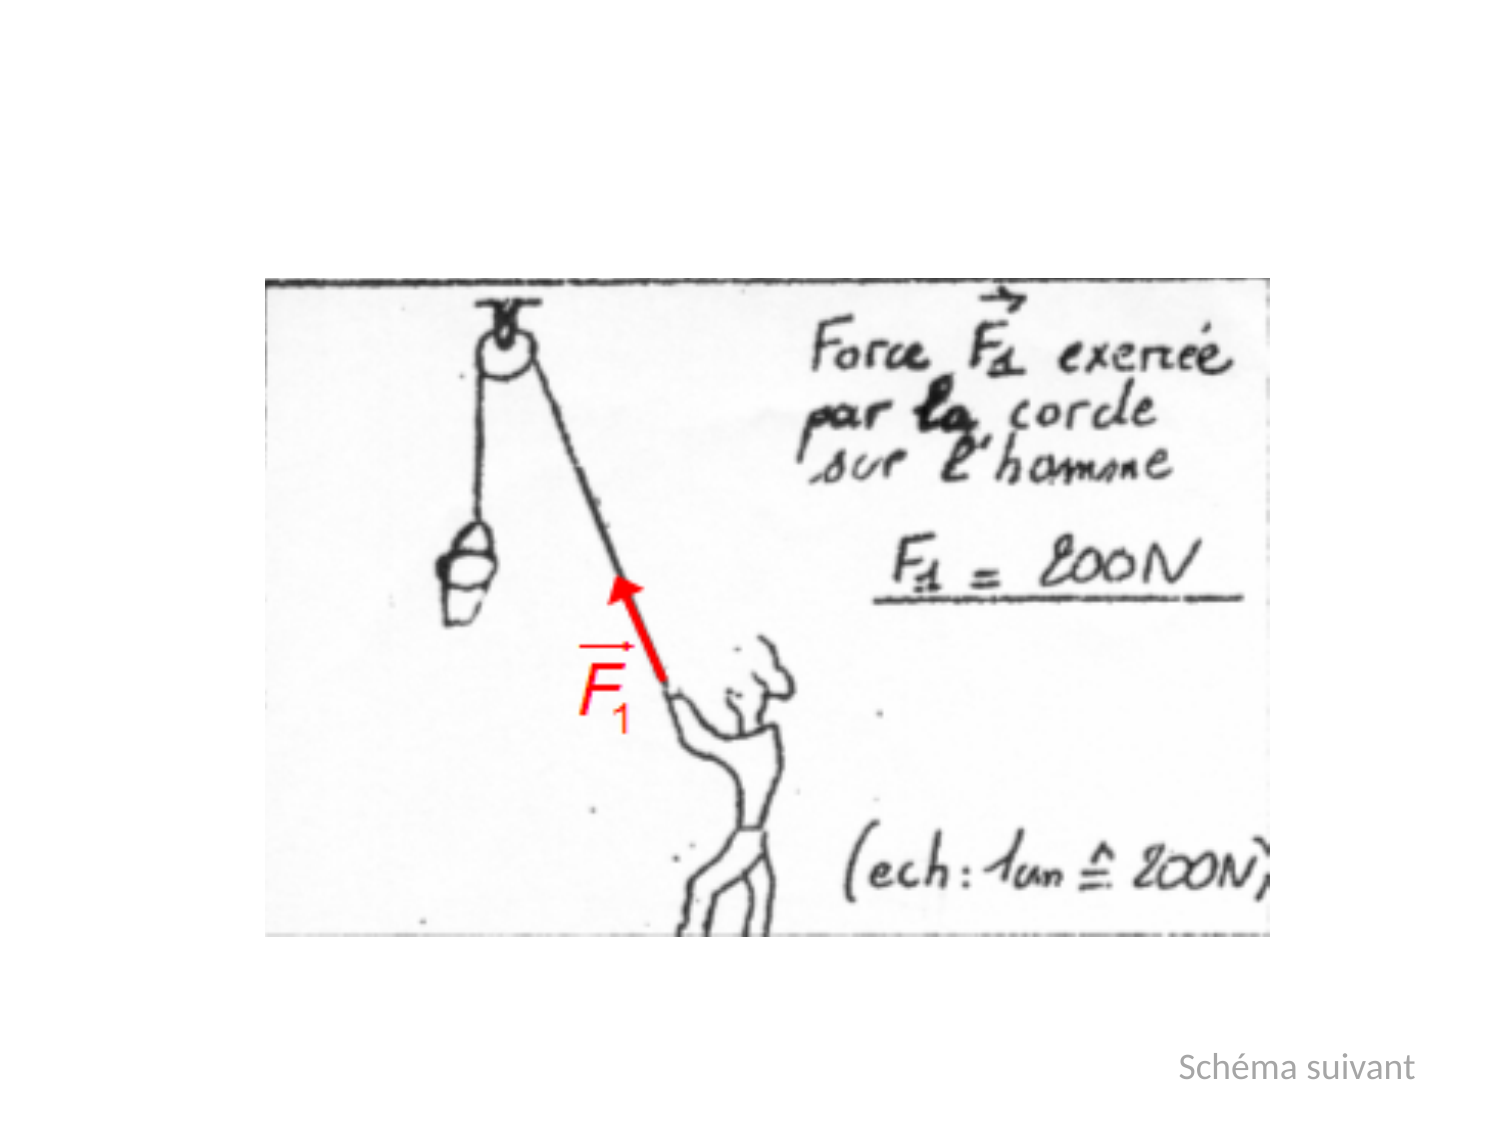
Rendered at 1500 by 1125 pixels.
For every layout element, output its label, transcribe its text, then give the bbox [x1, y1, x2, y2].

picture [265, 278, 1270, 937]
text_box Schéma suivant [1163, 1034, 1483, 1095]
